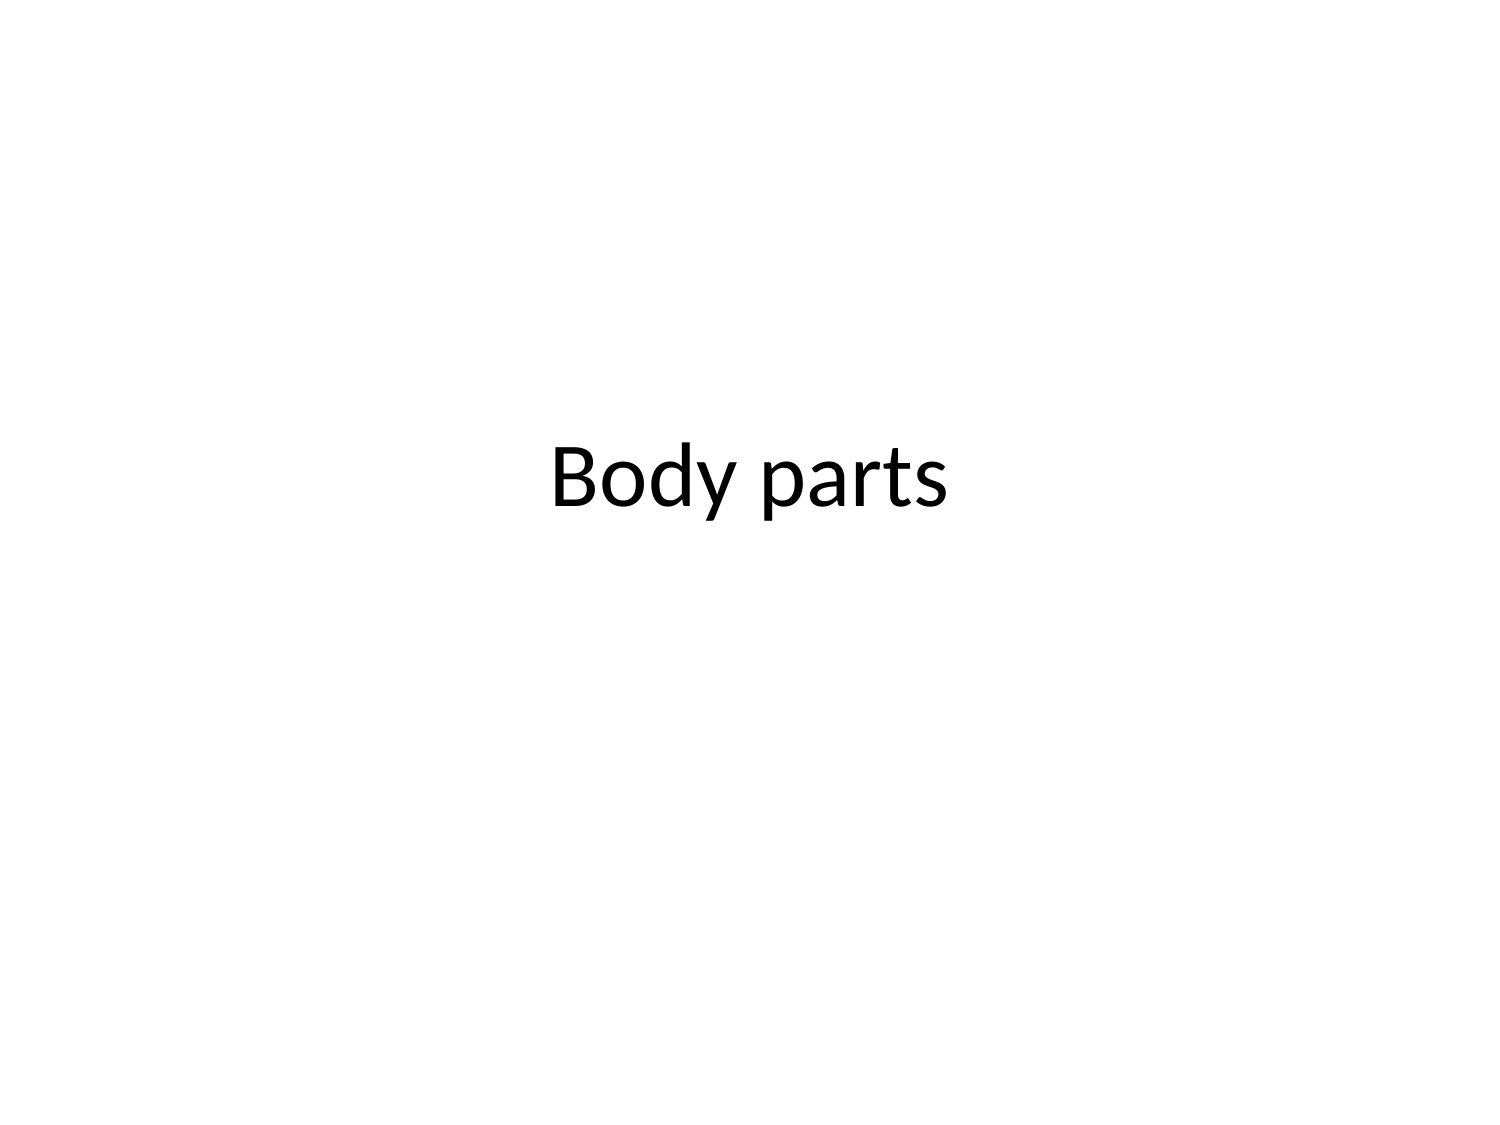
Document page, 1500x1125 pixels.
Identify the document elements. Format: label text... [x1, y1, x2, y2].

title Body parts [112, 349, 1388, 591]
